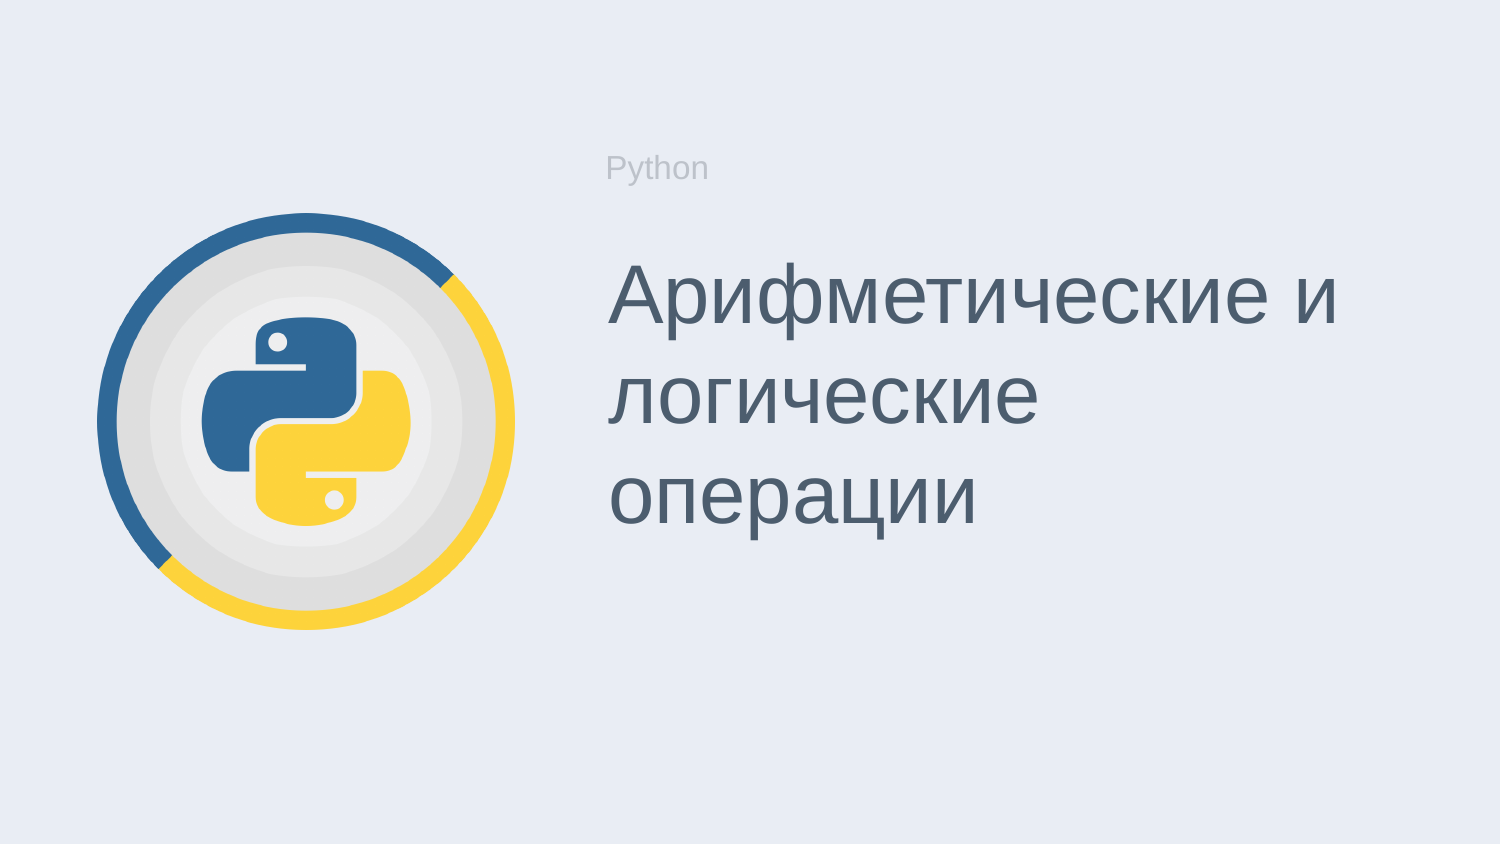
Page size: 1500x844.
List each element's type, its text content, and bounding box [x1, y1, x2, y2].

text_box Арифметические и логические операции [603, 235, 1423, 608]
picture [97, 213, 515, 630]
title Python [601, 141, 1182, 188]
